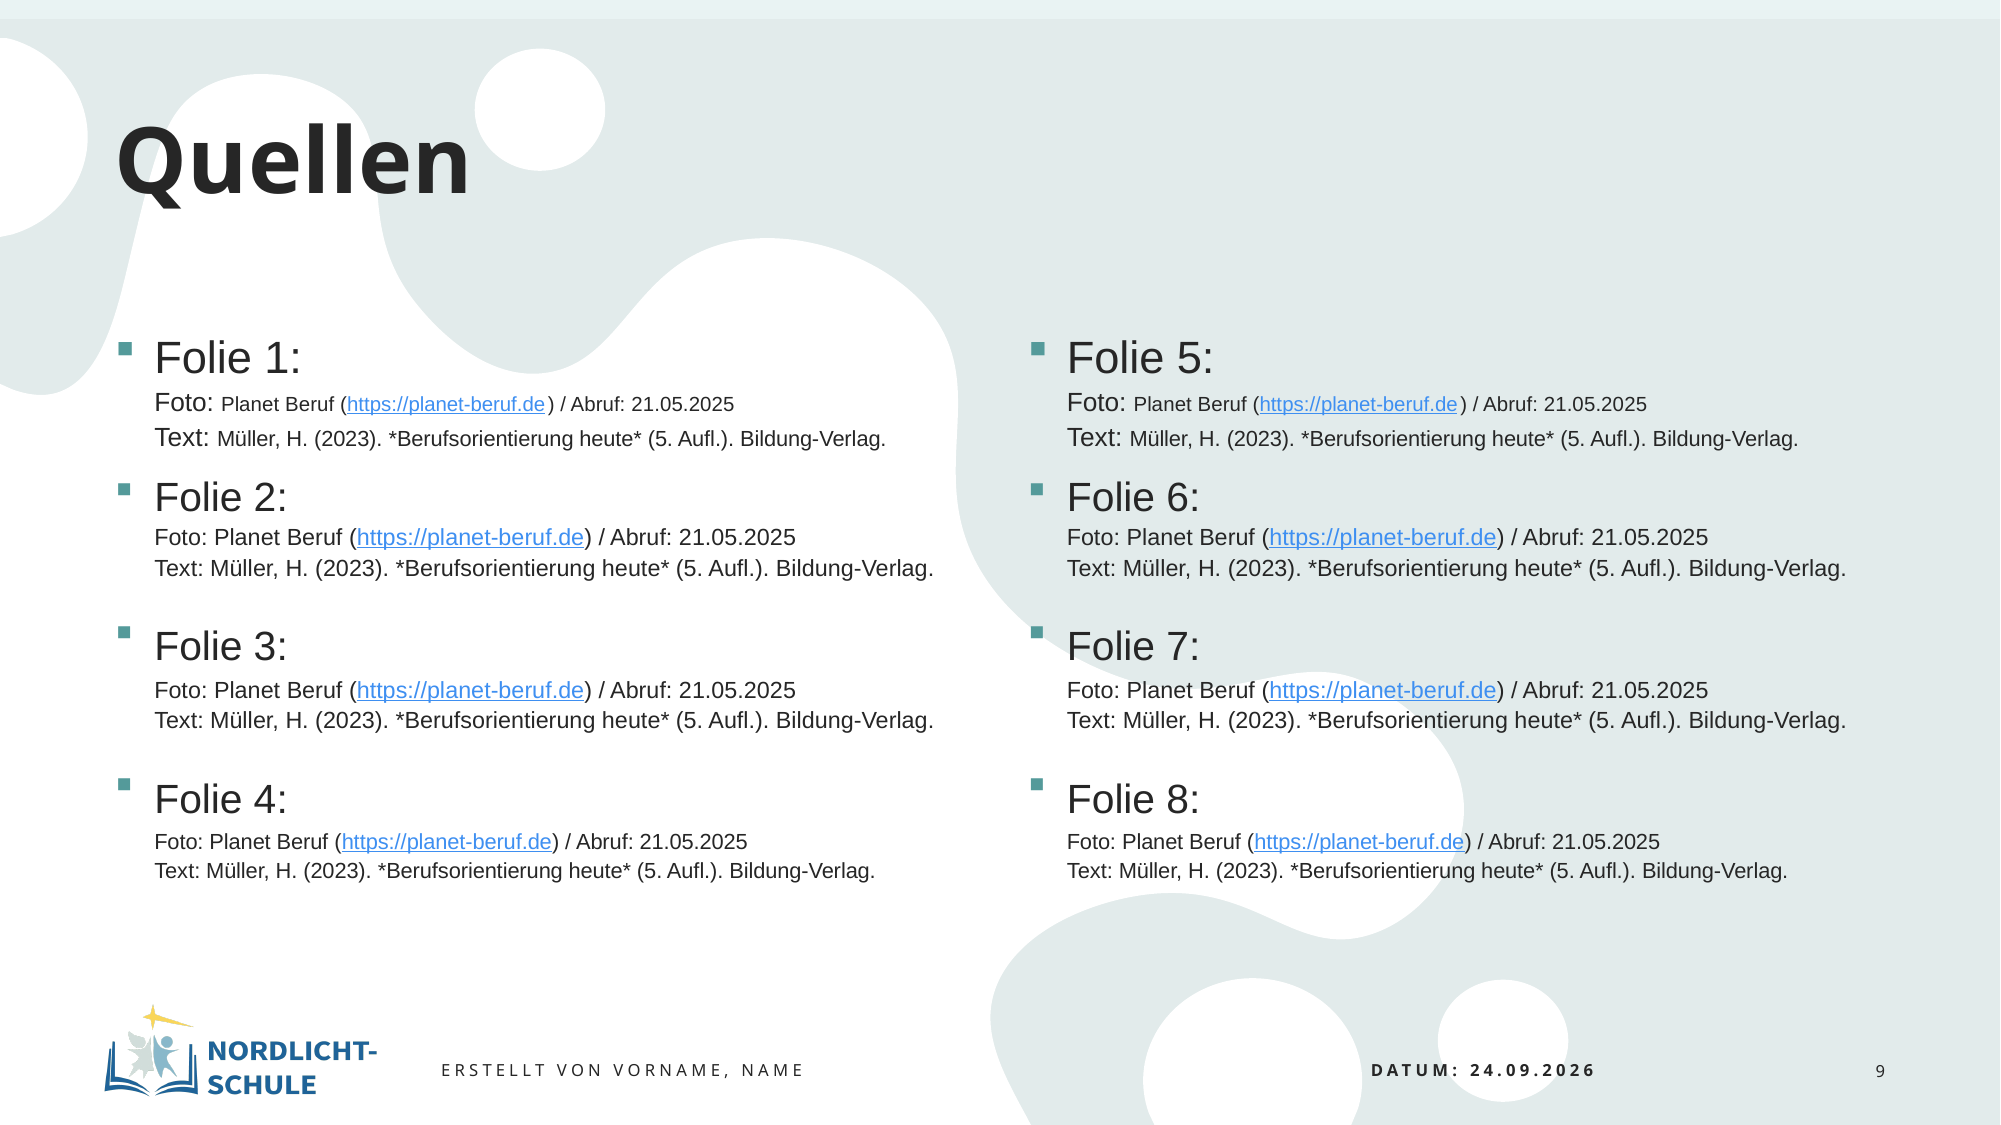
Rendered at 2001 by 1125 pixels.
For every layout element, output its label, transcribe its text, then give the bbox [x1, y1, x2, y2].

picture [99, 1004, 379, 1102]
list Folie 5: Foto: Planet Beruf (https://planet-beruf.de) / Abruf: 21.05.2025 Text: Müller, H. (2023). *Berufsorientierung heute* (5. Aufl.). Bildung-Verlag. Folie 6: Foto: Planet Beruf (https://planet-beruf.de) / Abruf: 21.05.2025 Text: Müller, H. (2023). *Berufsorientierung heute* (5. Aufl.). Bildung-Verlag. Folie 7: Foto: Planet Beruf (https://planet-beruf.de) / Abruf: 21.05.2025 Text: Müller, H. (2023). *Berufsorientierung heute* (5. Aufl.). Bildung-Verlag. Folie 8: Foto: Planet Beruf (https://planet-beruf.de) / Abruf: 21.05.2025 Text: Müller, H. (2023). *Berufsorientierung heute* (5. Aufl.). Bildung-Verlag. [1012, 315, 1957, 896]
title Quellen [99, 91, 1900, 220]
slide_number DATUM: 21.05.2025 [1355, 1041, 1643, 1102]
list Folie 1: Foto: Planet Beruf (https://planet-beruf.de) / Abruf: 21.05.2025 Text: Müller, H. (2023). *Berufsorientierung heute* (5. Aufl.). Bildung-Verlag. Folie 2: Foto: Planet Beruf (https://planet-beruf.de) / Abruf: 21.05.2025 Text: Müller, H. (2023). *Berufsorientierung heute* (5. Aufl.). Bildung-Verlag. Folie 3: Foto: Planet Beruf (https://planet-beruf.de) / Abruf: 21.05.2025 Text: Müller, H. (2023). *Berufsorientierung heute* (5. Aufl.). Bildung-Verlag. Folie 4: Foto: Planet Beruf (https://planet-beruf.de) / Abruf: 21.05.2025 Text: Müller, H. (2023). *Berufsorientierung heute* (5. Aufl.). Bildung-Verlag. [99, 315, 1012, 896]
